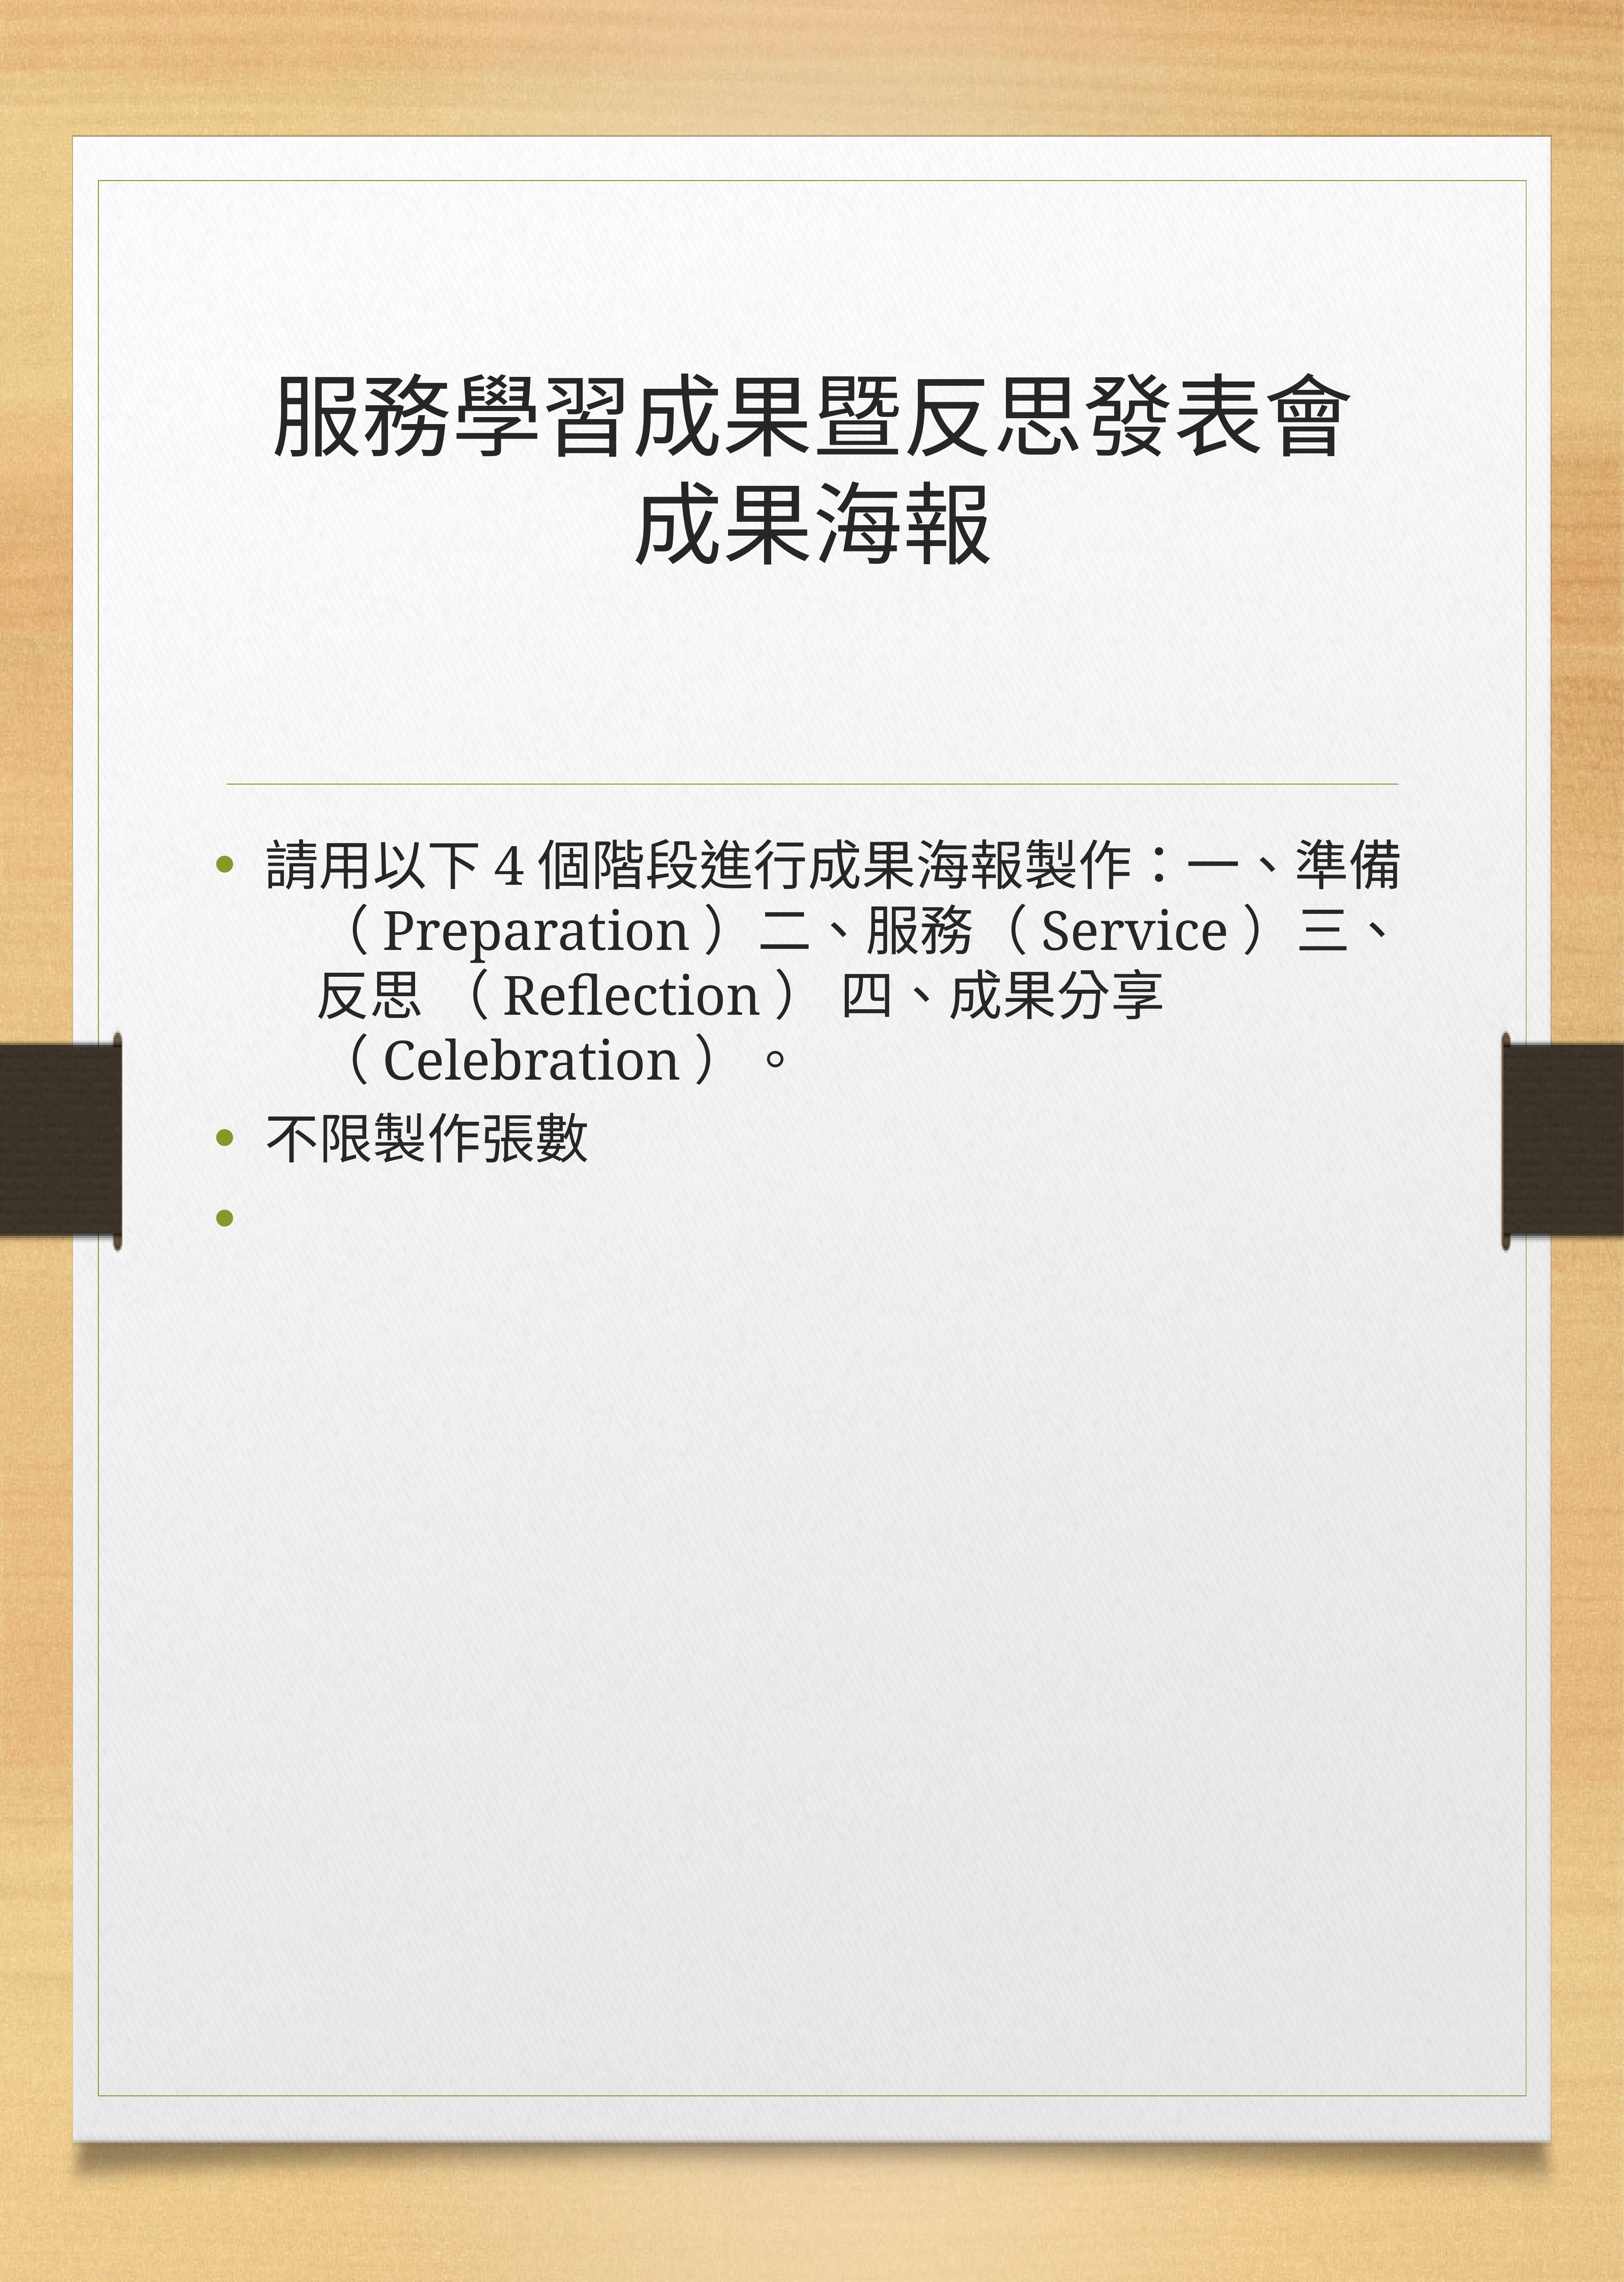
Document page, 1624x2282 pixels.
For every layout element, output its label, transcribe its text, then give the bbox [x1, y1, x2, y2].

title 服務學習成果暨反思發表會 成果海報 [209, 305, 1416, 738]
list 請用以下4個階段進行成果海報製作：一、準備（Preparation）二、服務（Service）三、反思 （Reflection） 四、成果分享（Celebration）。 不限製作張數 [209, 828, 1416, 1975]
